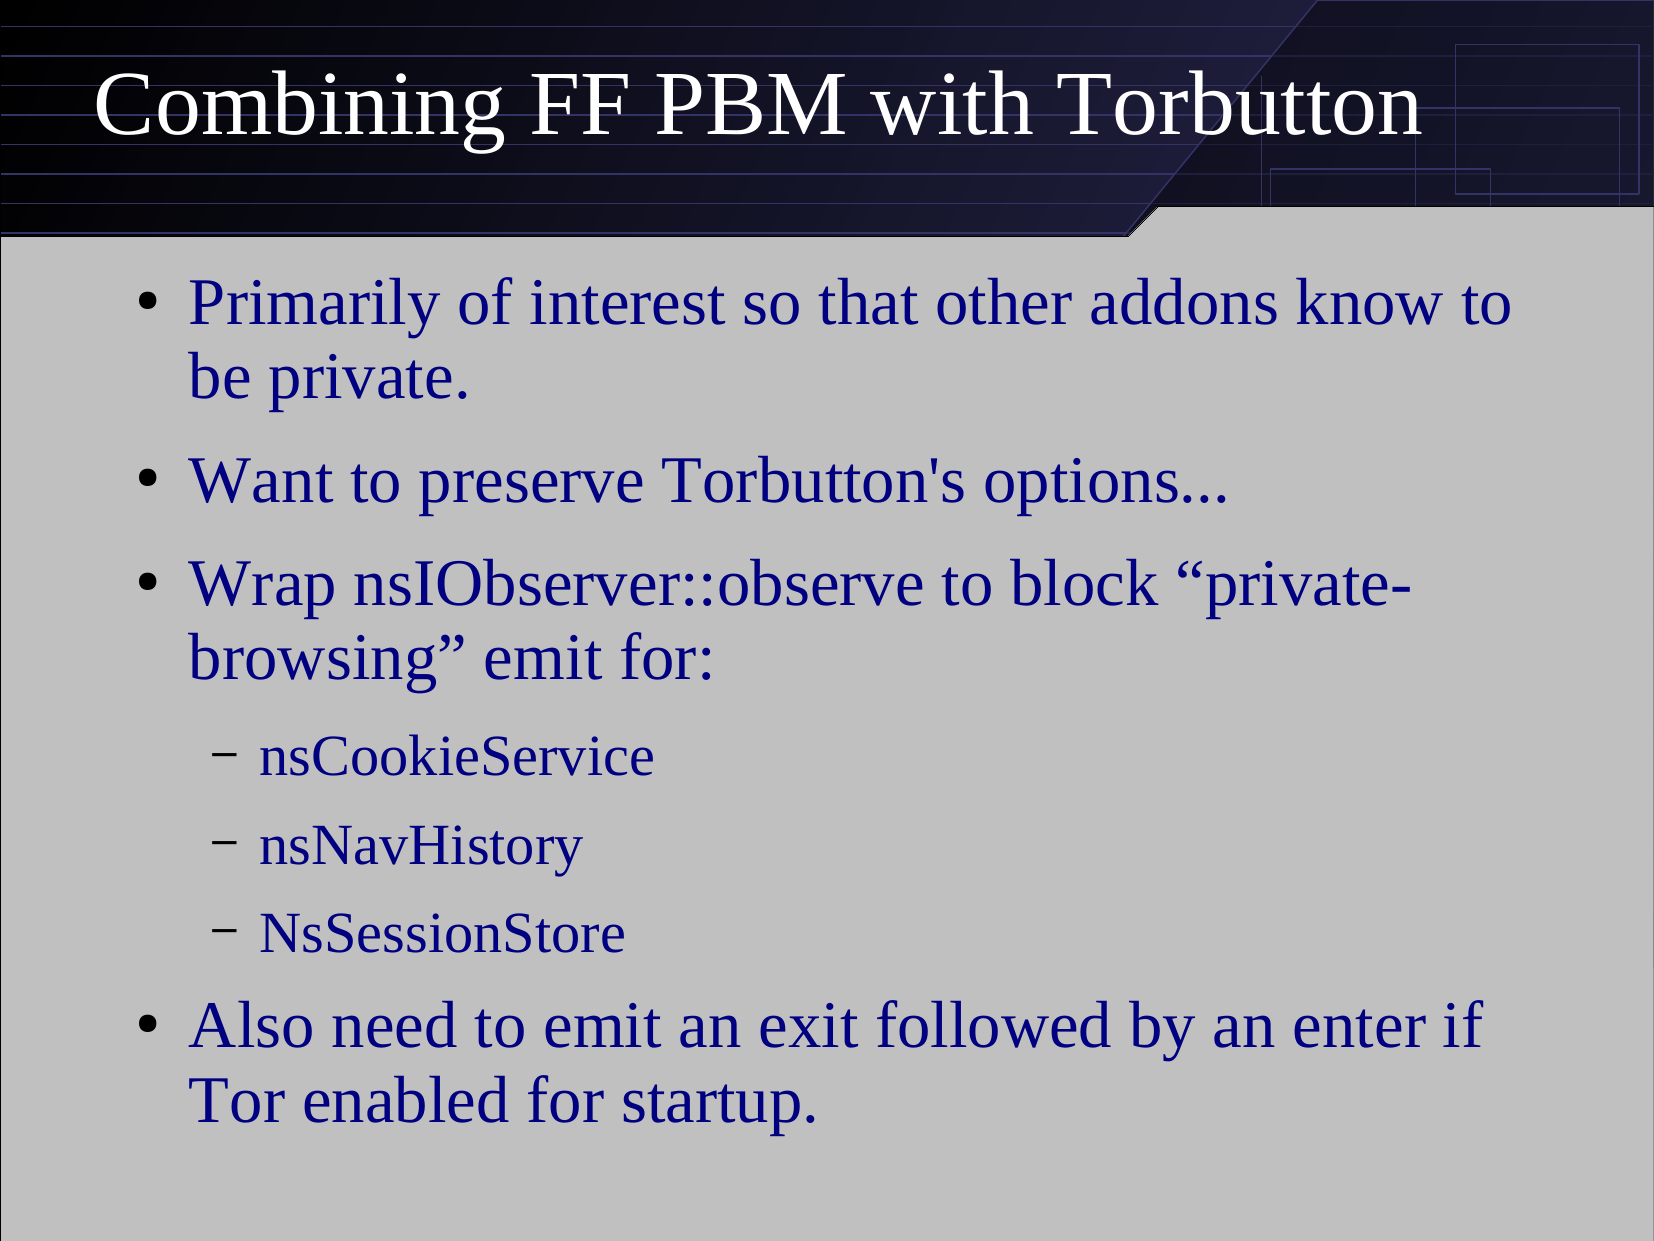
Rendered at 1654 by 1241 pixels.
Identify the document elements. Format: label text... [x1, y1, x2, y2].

title Combining FF PBM with Torbutton [93, 0, 1506, 208]
list Primarily of interest so that other addons know to be private. Want to preserve Torbutton's options... Wrap nsIObserver::observe to block “private-browsing” emit for: nsCookieService nsNavHistory NsSessionStore Also need to emit an exit followed by an enter if Tor enabled for startup. [118, 265, 1531, 1241]
